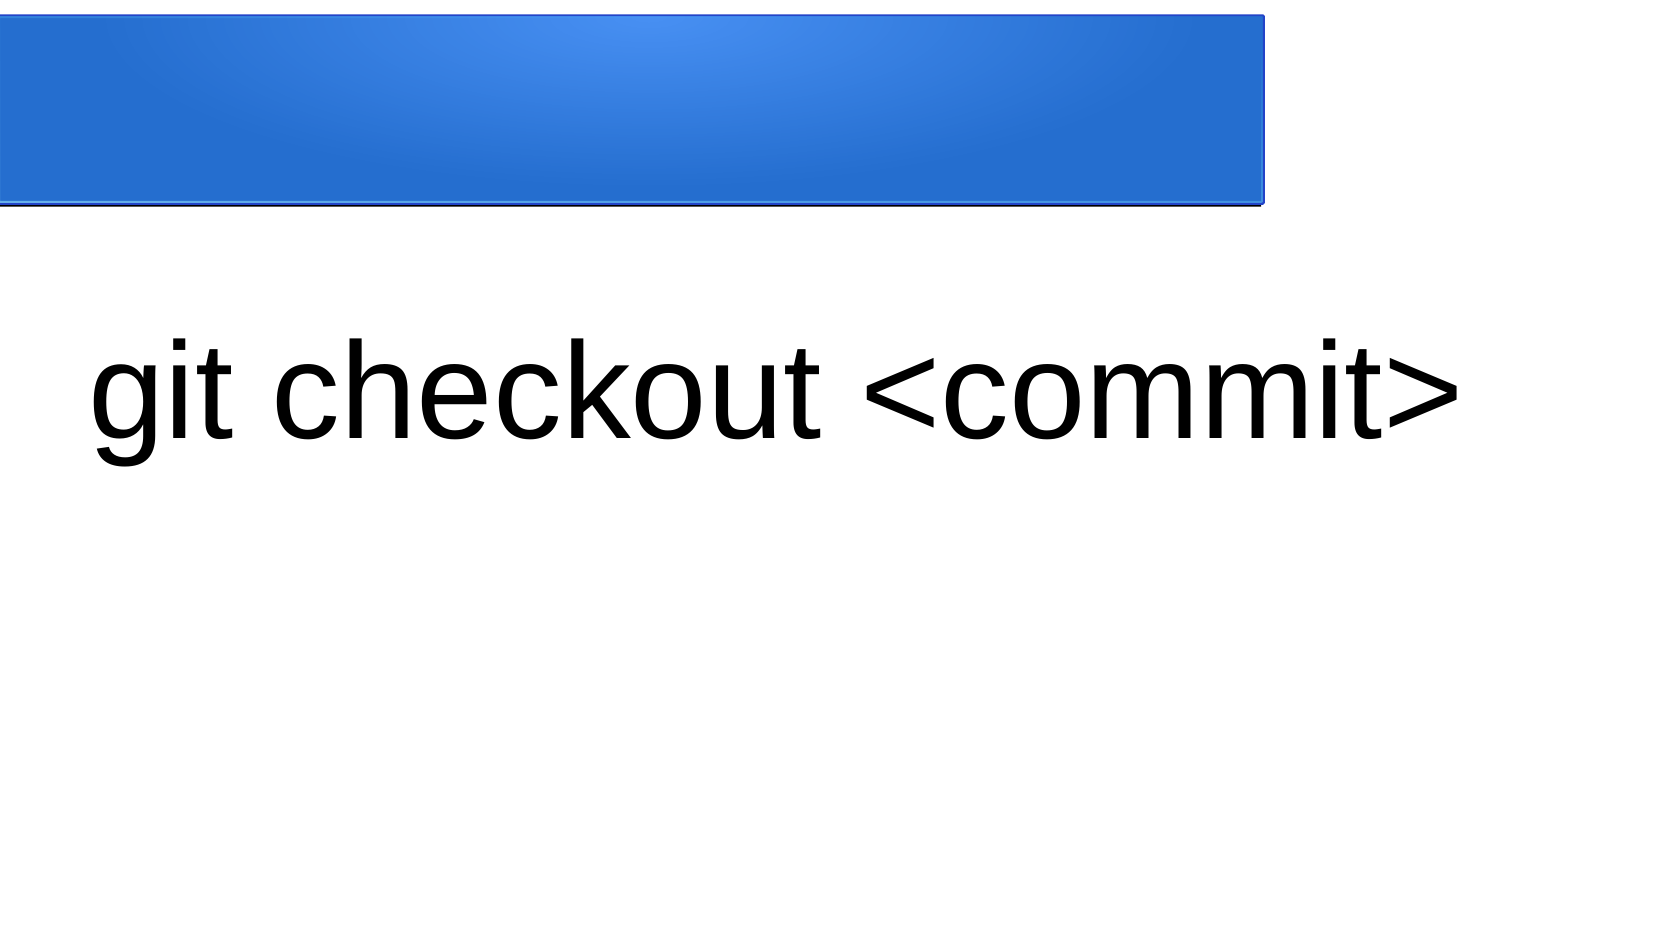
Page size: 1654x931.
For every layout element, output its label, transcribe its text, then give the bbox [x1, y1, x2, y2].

subtitle git checkout <commit> [82, 35, 1471, 748]
